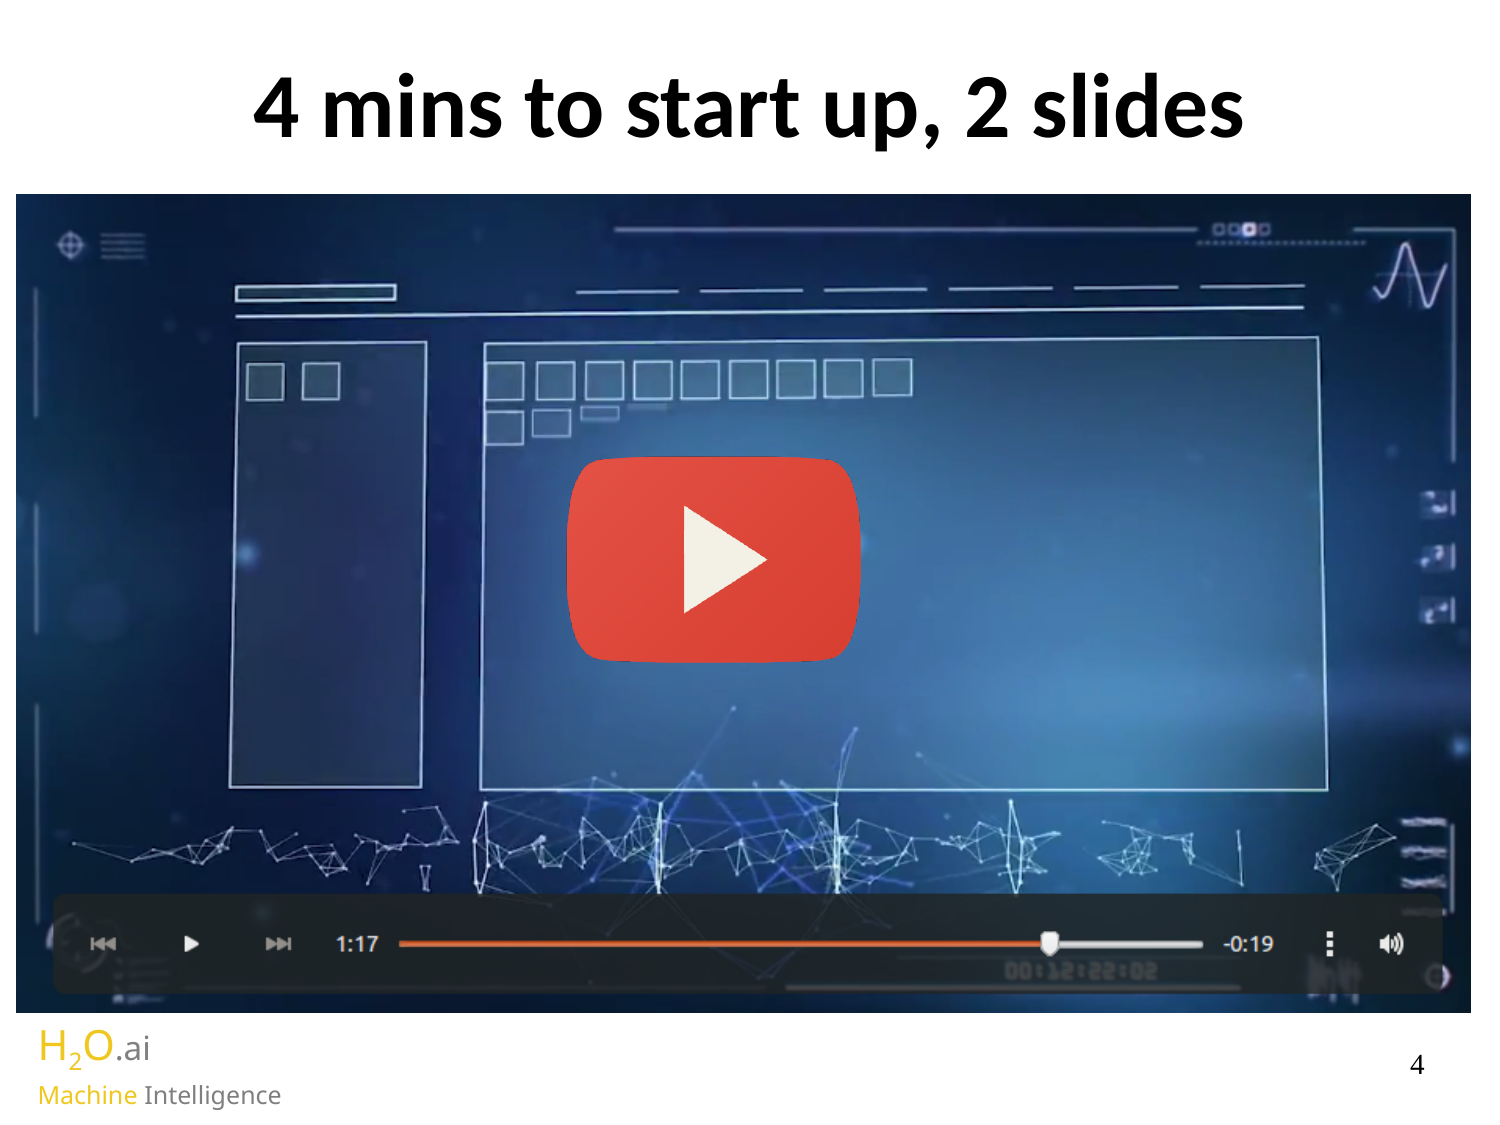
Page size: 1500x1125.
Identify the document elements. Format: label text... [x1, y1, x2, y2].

title 4 mins to start up, 2 slides [75, 0, 1425, 194]
list [30, 1013, 1456, 1114]
picture [16, 194, 1471, 1013]
